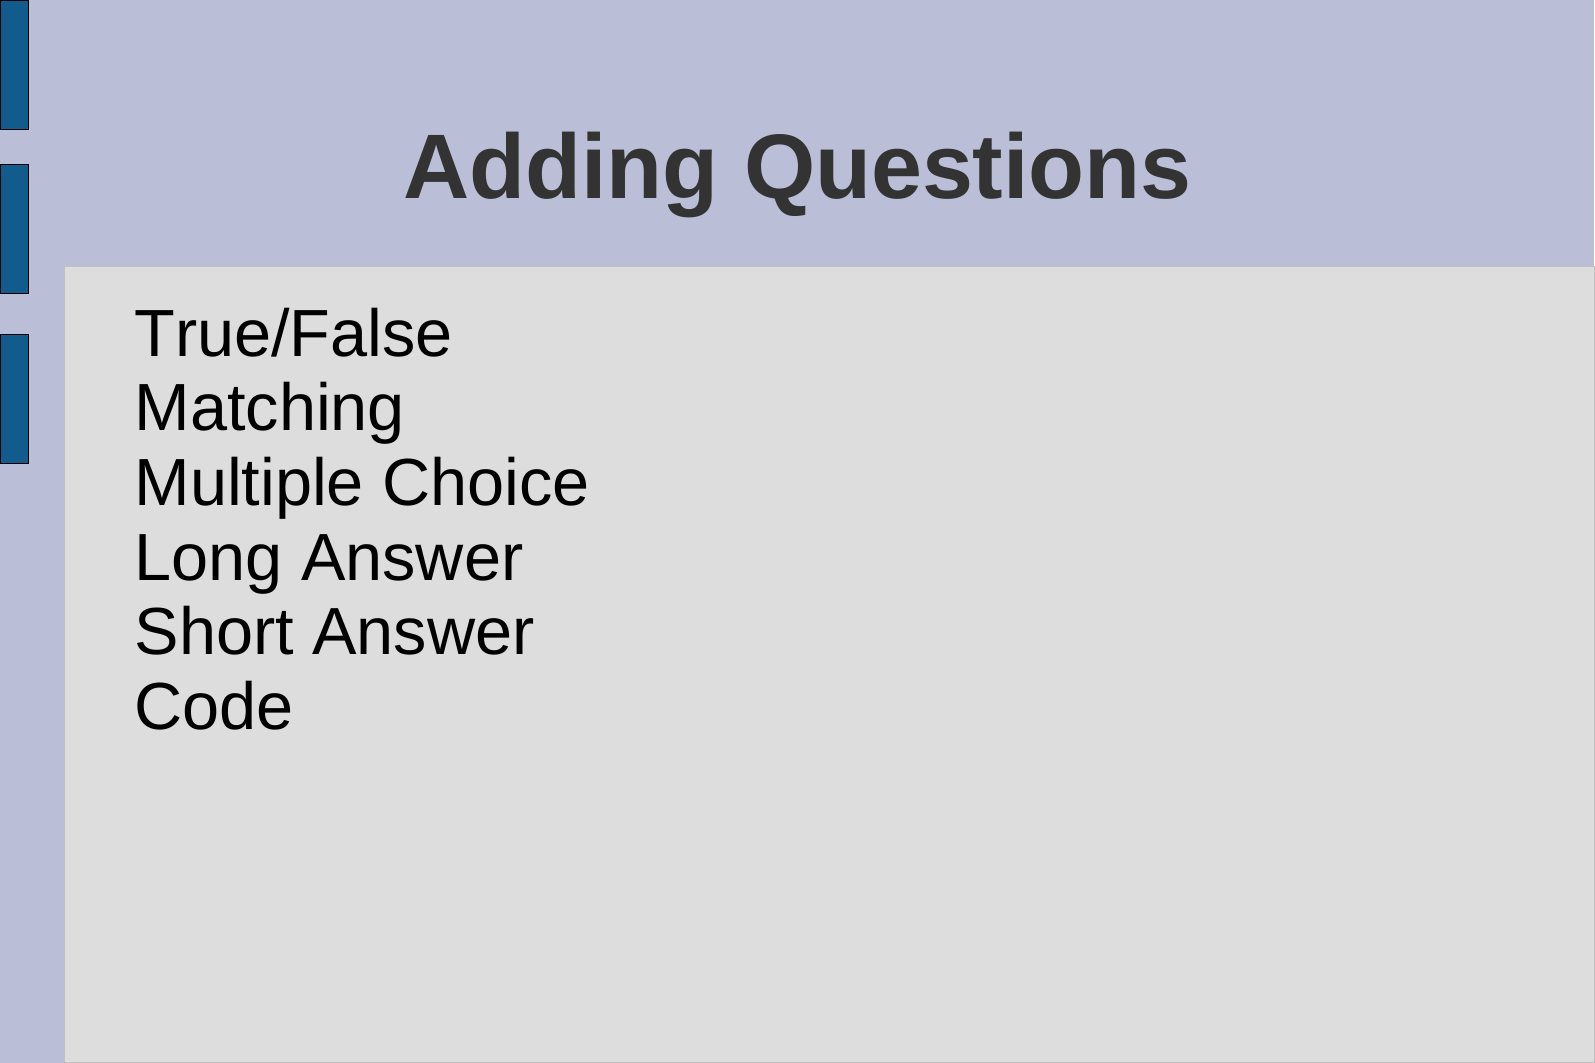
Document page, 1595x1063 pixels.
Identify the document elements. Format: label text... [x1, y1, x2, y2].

list True/False Matching Multiple Choice Long Answer Short Answer Code [117, 295, 1479, 966]
title Adding Questions [117, 78, 1479, 256]
